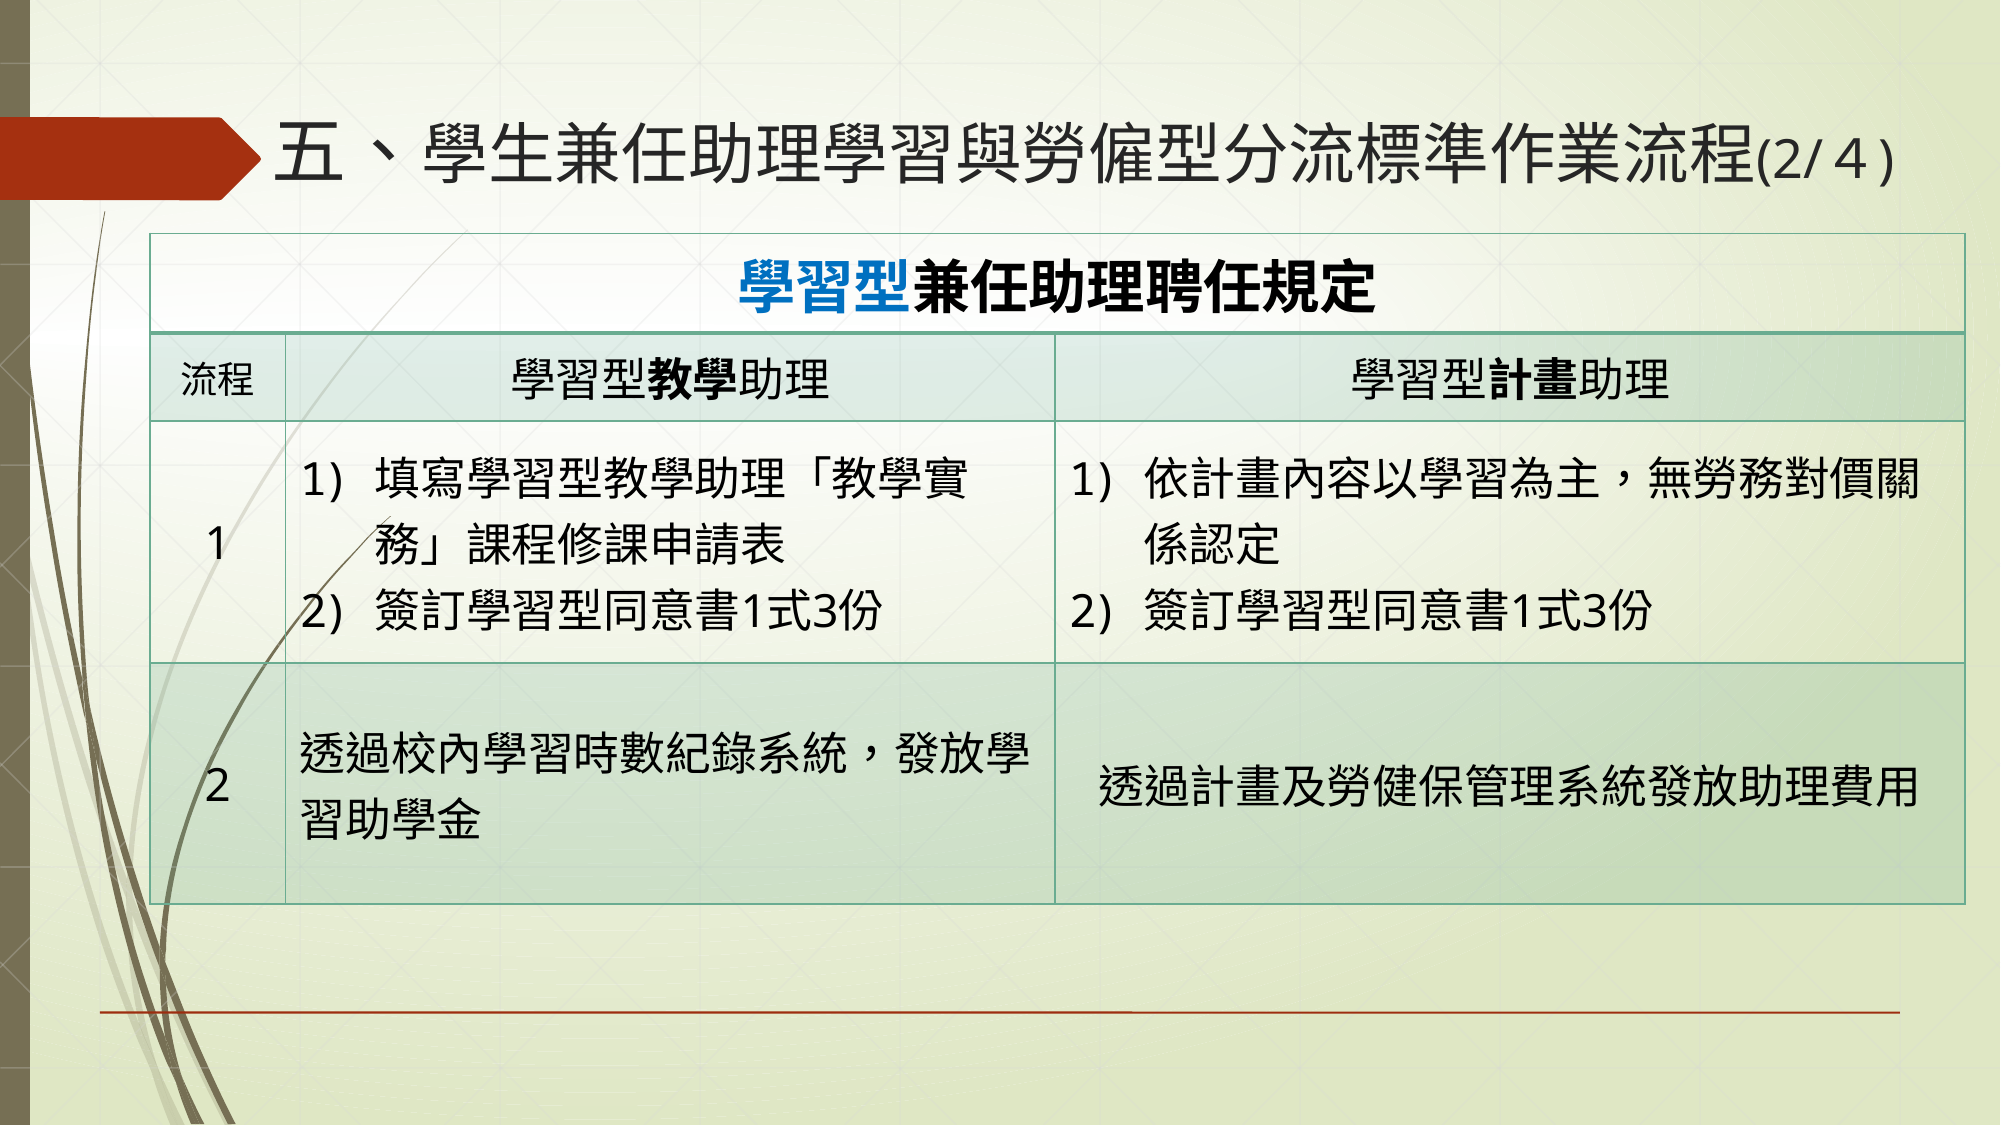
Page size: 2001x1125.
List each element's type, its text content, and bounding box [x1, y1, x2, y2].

table_cell 透過校內學習時數紀錄系統，發放學 習助學金 [286, 664, 1054, 903]
table_cell 填寫學習型教學助理「教學實務」課程修課申請表 簽訂學習型同意書1式3份 [286, 422, 1054, 662]
table_header 學習型兼任助理聘任規定 [151, 234, 1964, 331]
table_cell 流程 [151, 335, 285, 420]
table_cell 依計畫內容以學習為主，無勞務對價關係認定 簽訂學習型同意書1式3份 [1056, 422, 1964, 662]
table_cell 學習型教學助理 [286, 335, 1054, 420]
table_cell 2 [151, 664, 285, 903]
table_cell 學習型計畫助理 [1056, 335, 1964, 420]
table_cell 1 [151, 422, 285, 662]
table_cell 透過計畫及勞健保管理系統發放助理費用 [1056, 664, 1964, 903]
title 五、學生兼任助理學習與勞僱型分流標準作業流程(2/４) [256, 96, 2000, 200]
